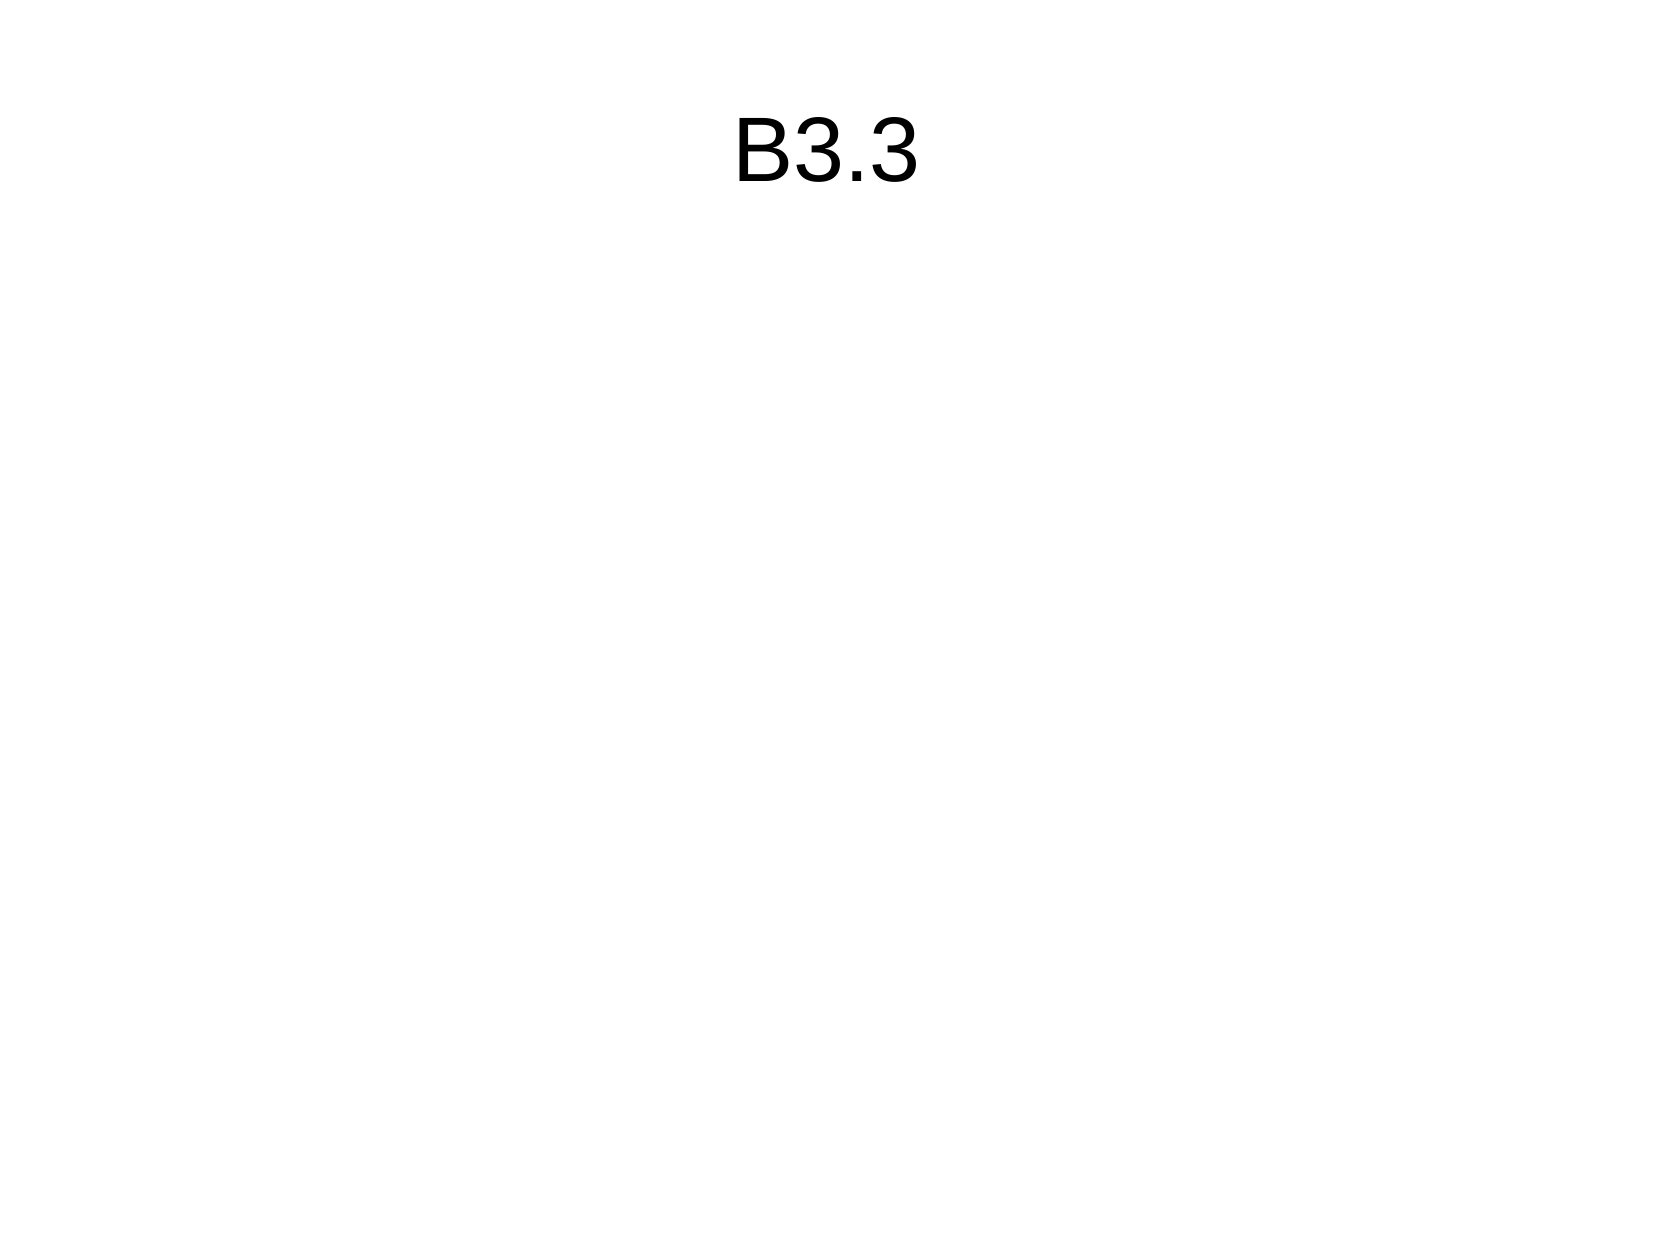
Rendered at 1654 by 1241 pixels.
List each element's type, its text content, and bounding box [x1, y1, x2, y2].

title B3.3 [82, 56, 1571, 250]
